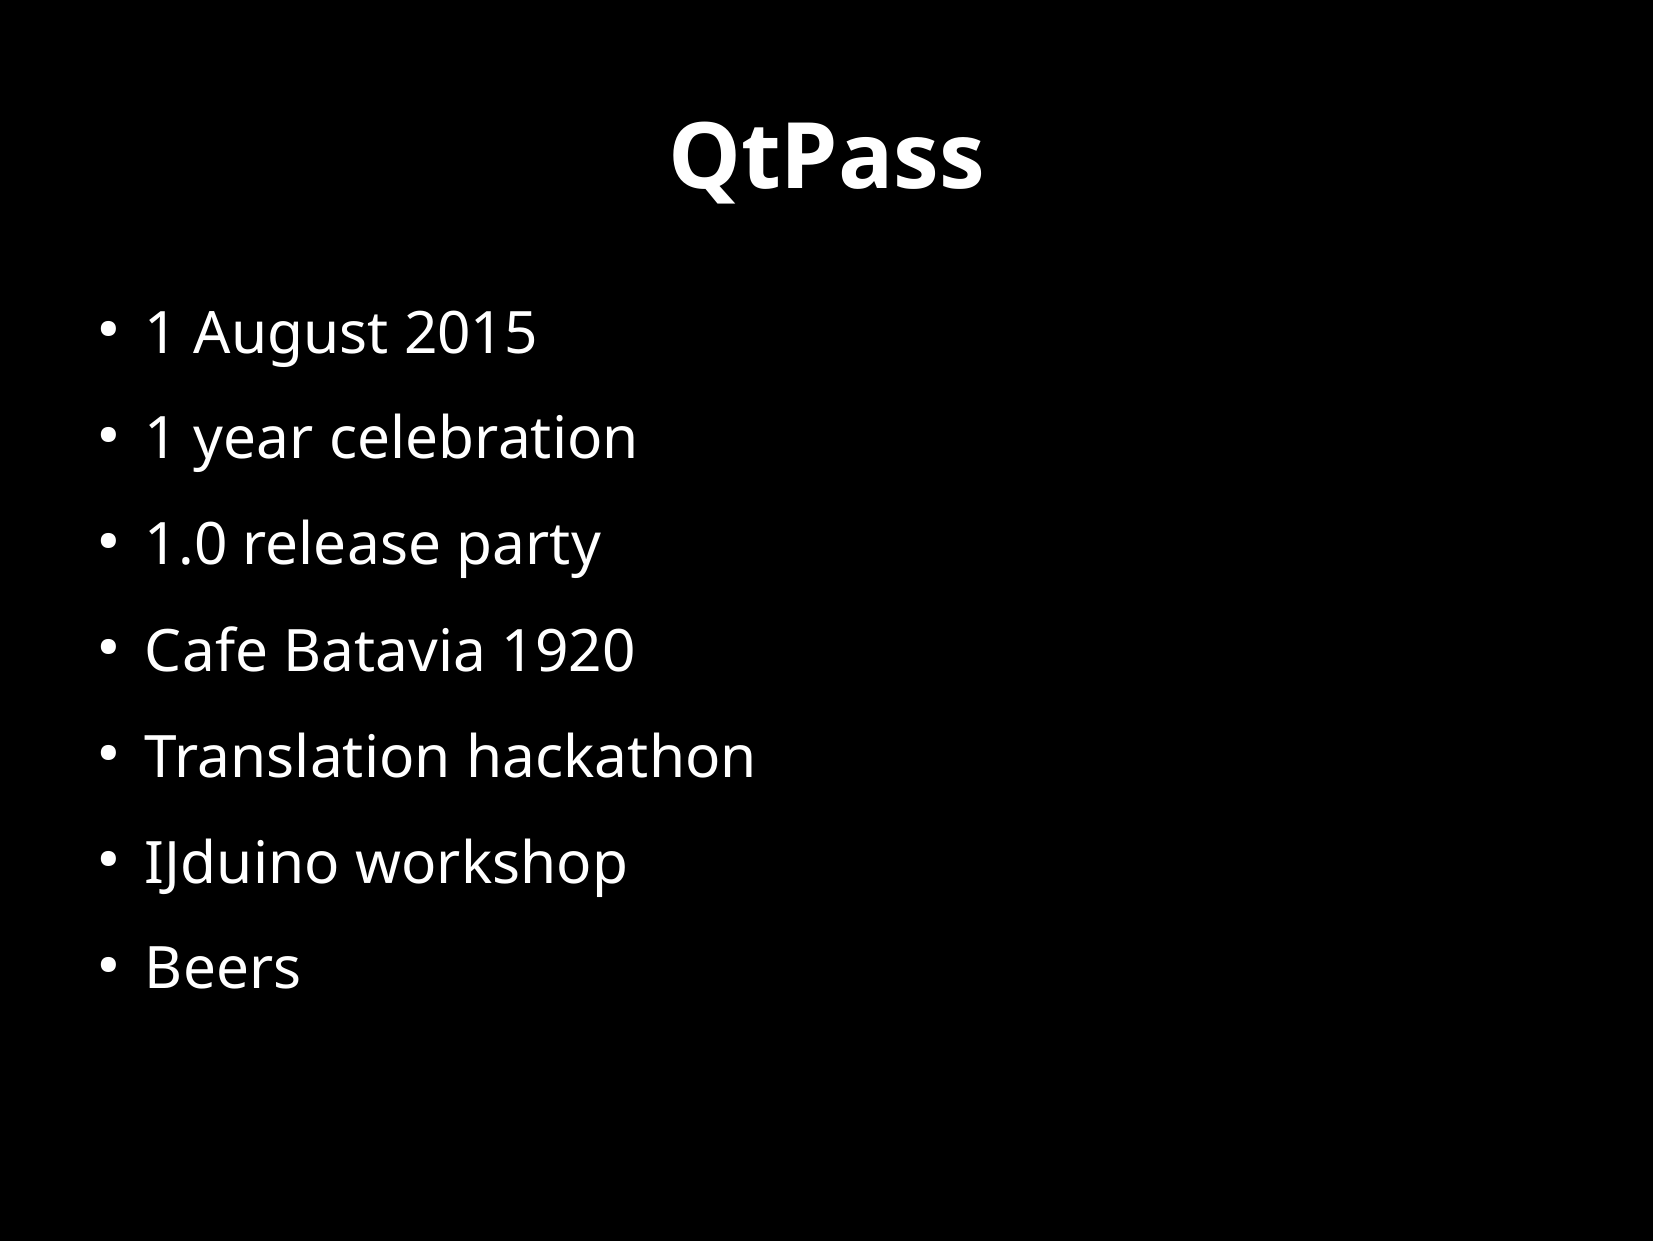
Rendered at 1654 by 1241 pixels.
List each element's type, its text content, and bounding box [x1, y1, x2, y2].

title QtPass [82, 49, 1571, 257]
list 1 August 2015 1 year celebration 1.0 release party Cafe Batavia 1920 Translation hackathon IJduino workshop Beers [82, 290, 1571, 1010]
